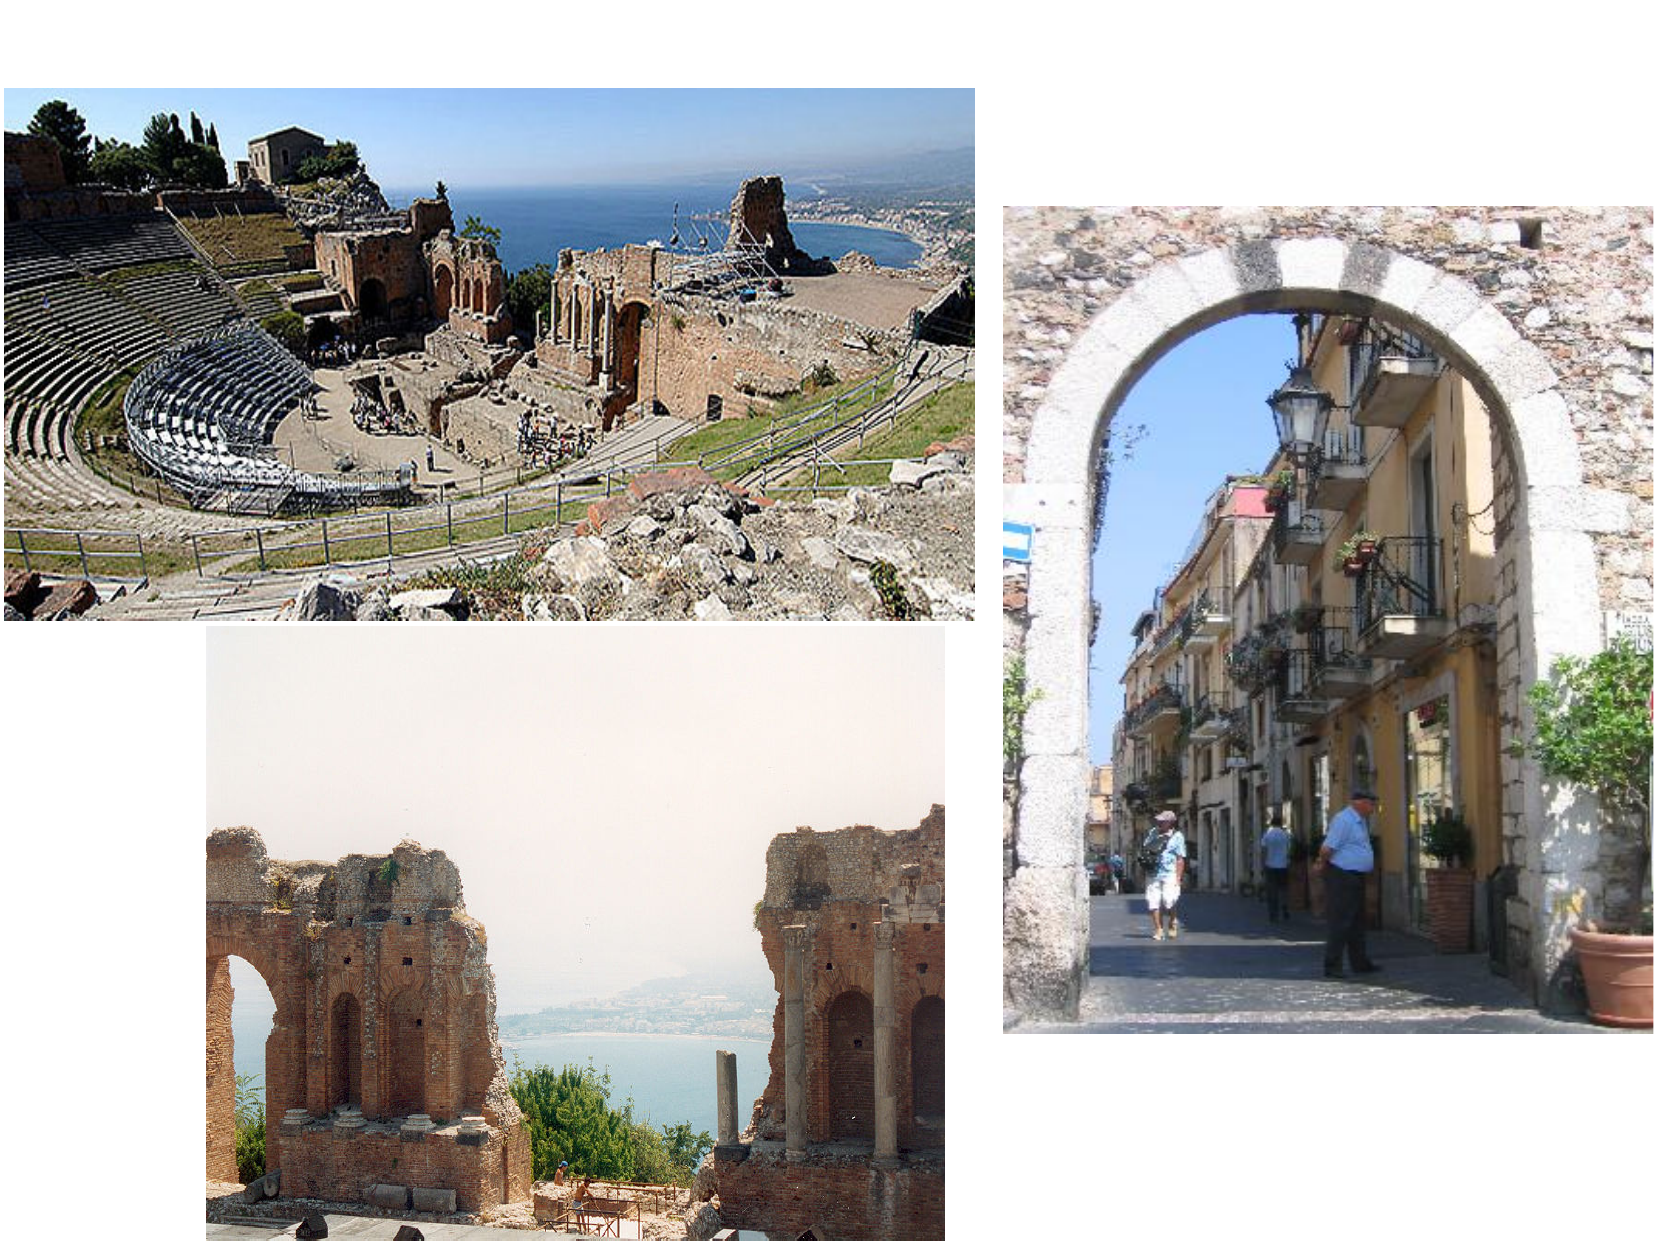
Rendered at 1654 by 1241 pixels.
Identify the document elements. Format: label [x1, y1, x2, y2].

picture [206, 626, 945, 1241]
picture [4, 88, 975, 621]
picture [1003, 206, 1654, 1034]
